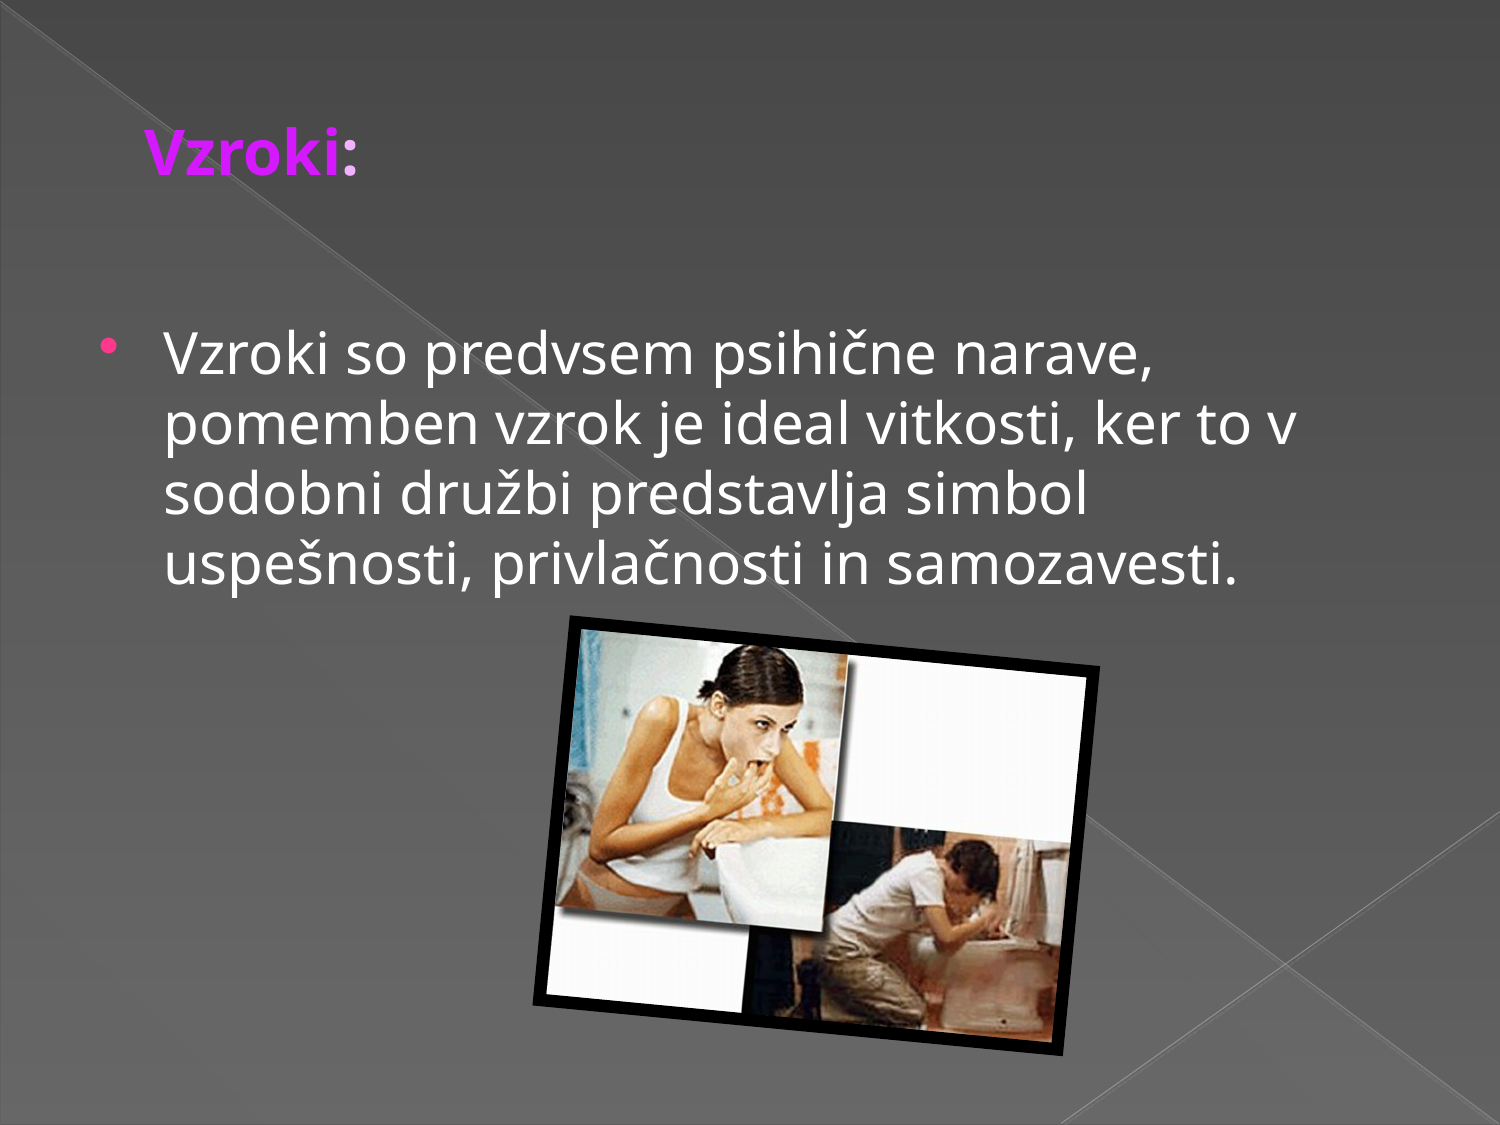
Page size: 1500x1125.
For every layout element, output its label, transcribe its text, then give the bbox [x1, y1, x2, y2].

picture [546, 628, 1087, 1043]
list Vzroki so predvsem psihične narave, pomemben vzrok je ideal vitkosti, ker to v sodobni družbi predstavlja simbol uspešnosti, privlačnosti in samozavesti. [75, 308, 1425, 1059]
title Vzroki: [75, 43, 1425, 274]
